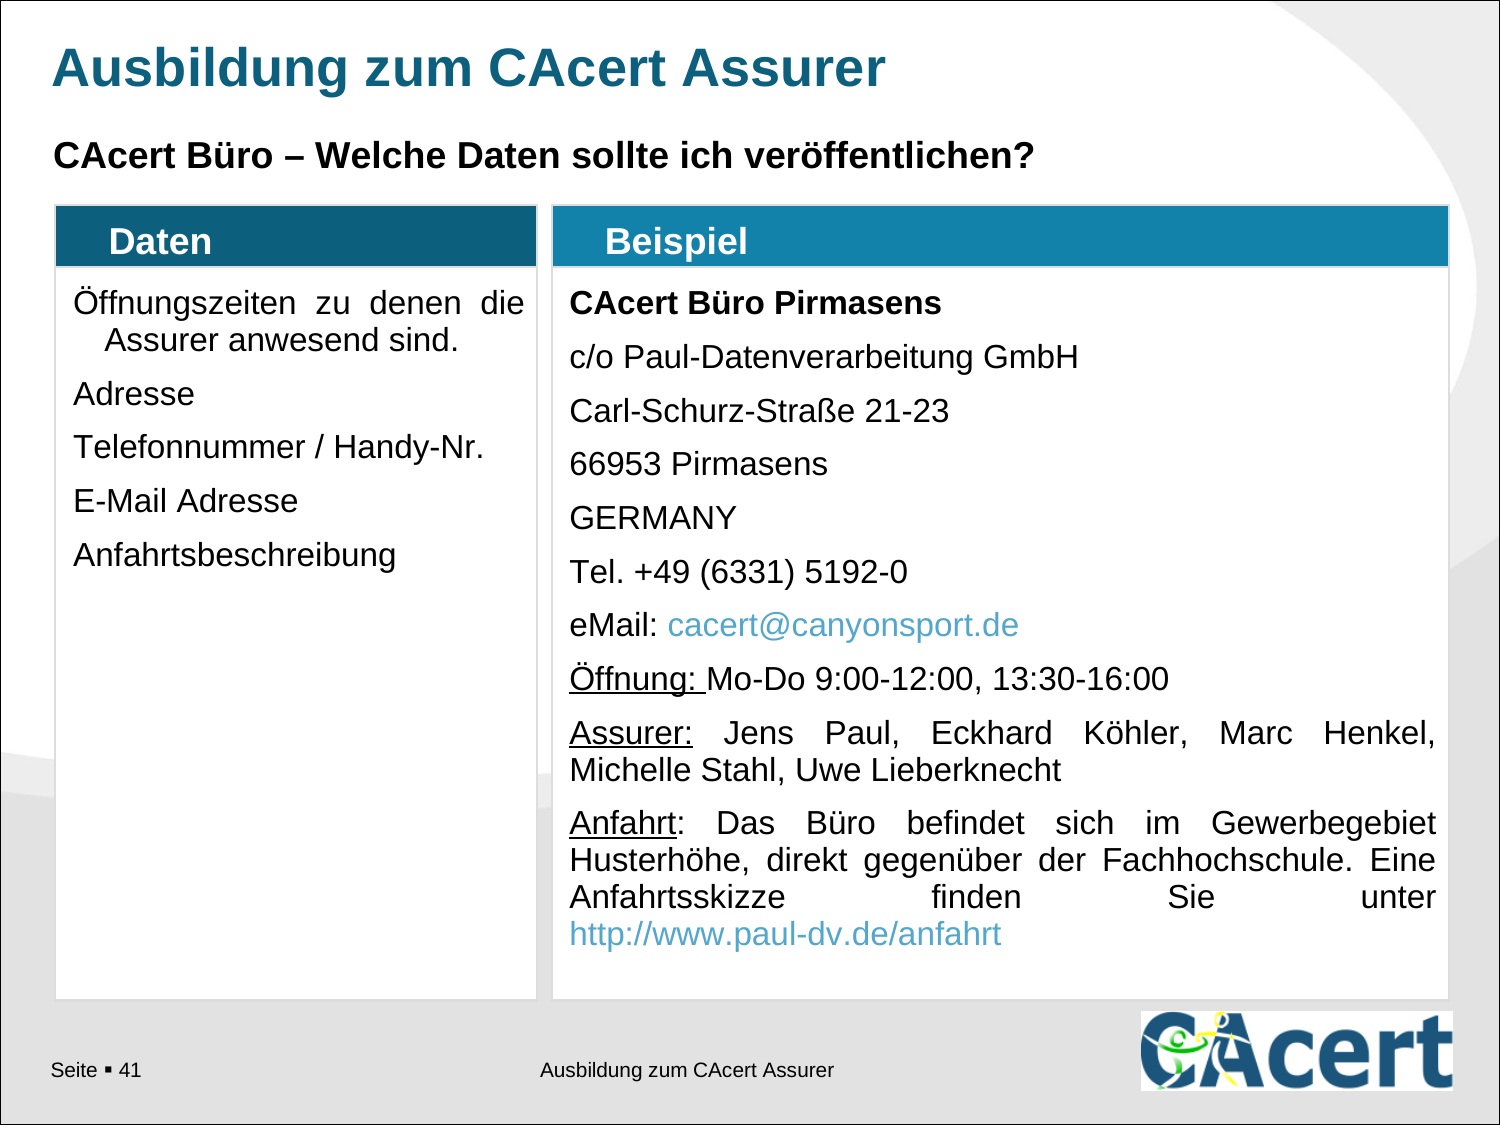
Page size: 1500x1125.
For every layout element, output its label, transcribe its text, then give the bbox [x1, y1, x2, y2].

text_box CAcert Büro – Welche Daten sollte ich veröffentlichen? [53, 125, 1441, 185]
text_box Beispiel [551, 205, 1450, 266]
text_box Öffnungszeiten zu denen die Assurer anwesend sind. Adresse Telefonnummer / Handy-Nr. E-Mail Adresse Anfahrtsbeschreibung [55, 266, 538, 1001]
picture [1, 1, 1499, 1124]
title Ausbildung zum CAcert Assurer [51, 19, 1450, 118]
text_box Daten [55, 205, 538, 266]
text_box CAcert Büro Pirmasens c/o Paul-Datenverarbeitung GmbH Carl-Schurz-Straße 21-23 66953 Pirmasens GERMANY Tel. +49 (6331) 5192-0 eMail: cacert@canyonsport.de Öffnung: Mo-Do 9:00-12:00, 13:30-16:00 Assurer: Jens Paul, Eckhard Köhler, Marc Henkel, Michelle Stahl, Uwe Lieberknecht Anfahrt: Das Büro befindet sich im Gewerbegebiet Husterhöhe, direkt gegenüber der Fachhochschule. Eine Anfahrtsskizze finden Sie unter http://www.paul-dv.de/anfahrt [551, 266, 1450, 1001]
